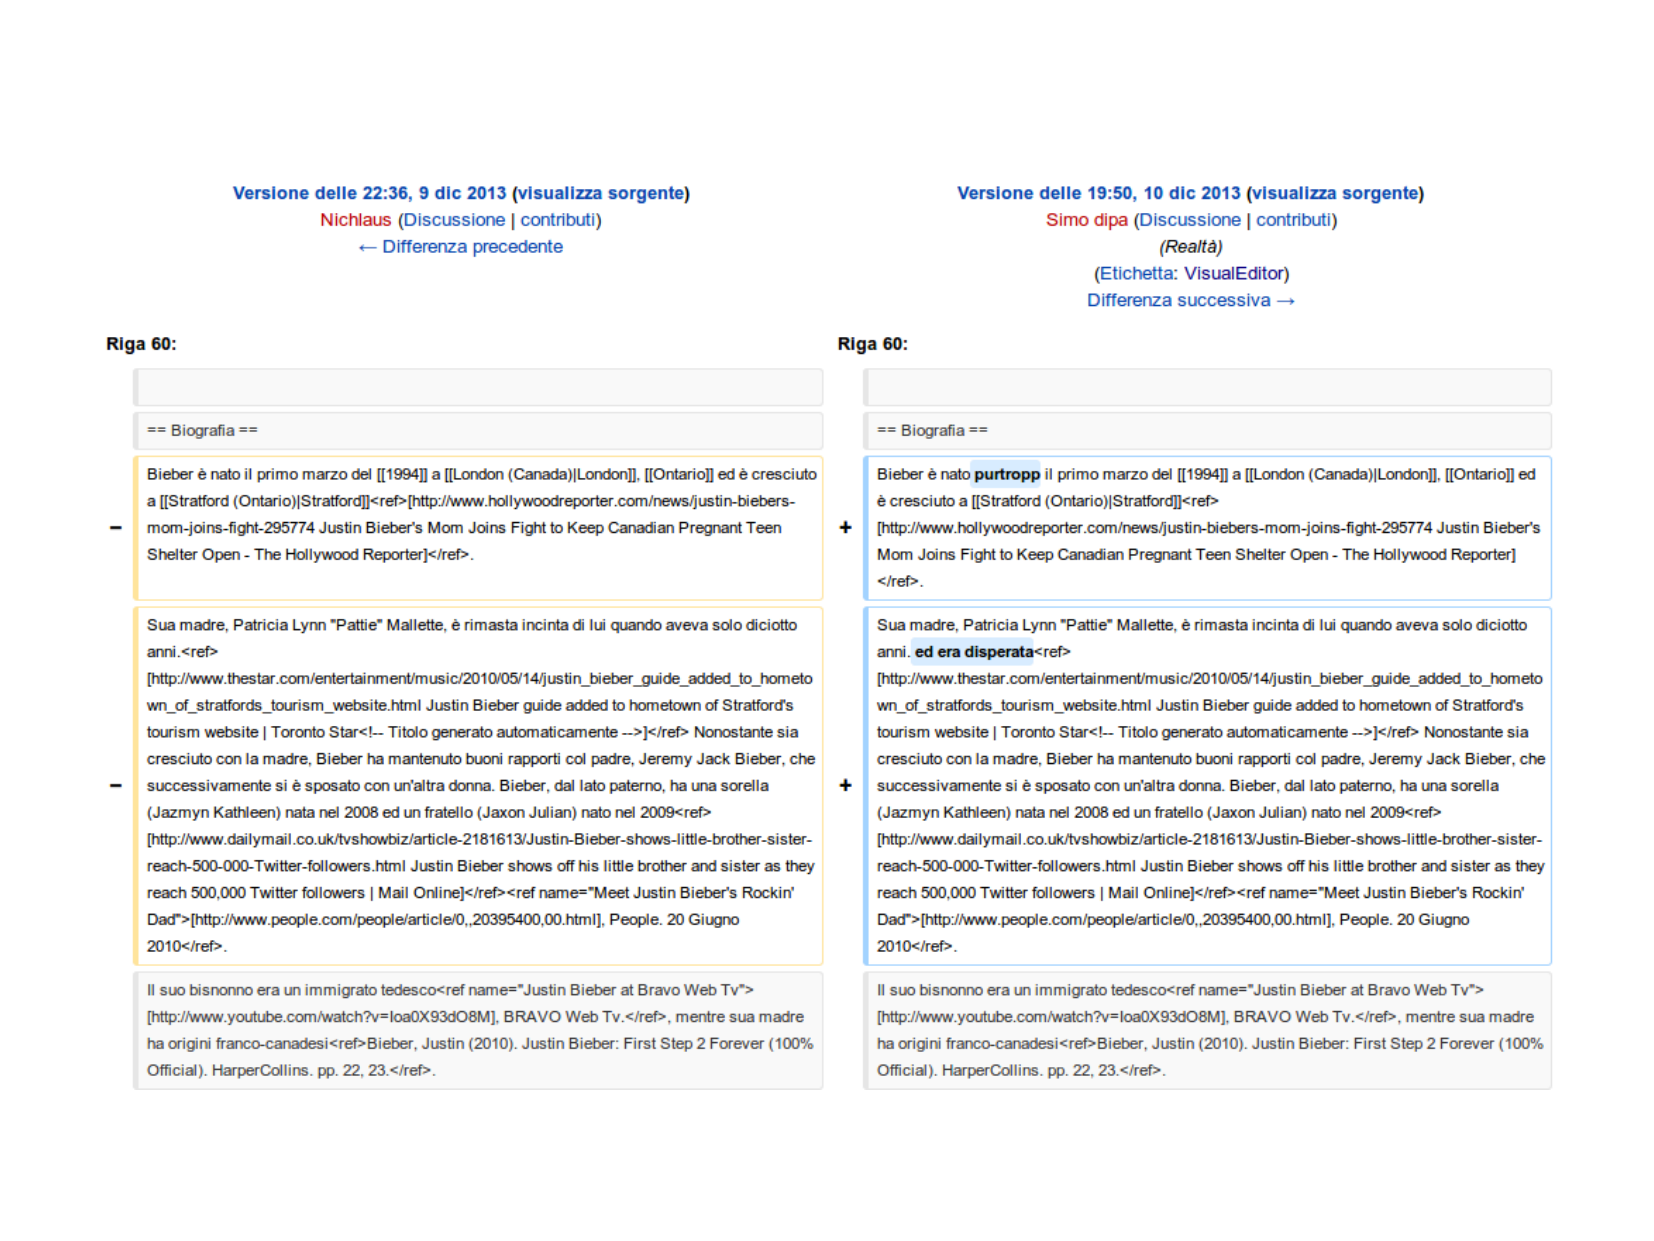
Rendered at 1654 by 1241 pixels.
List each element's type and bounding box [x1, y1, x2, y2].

picture [64, 150, 1589, 1090]
